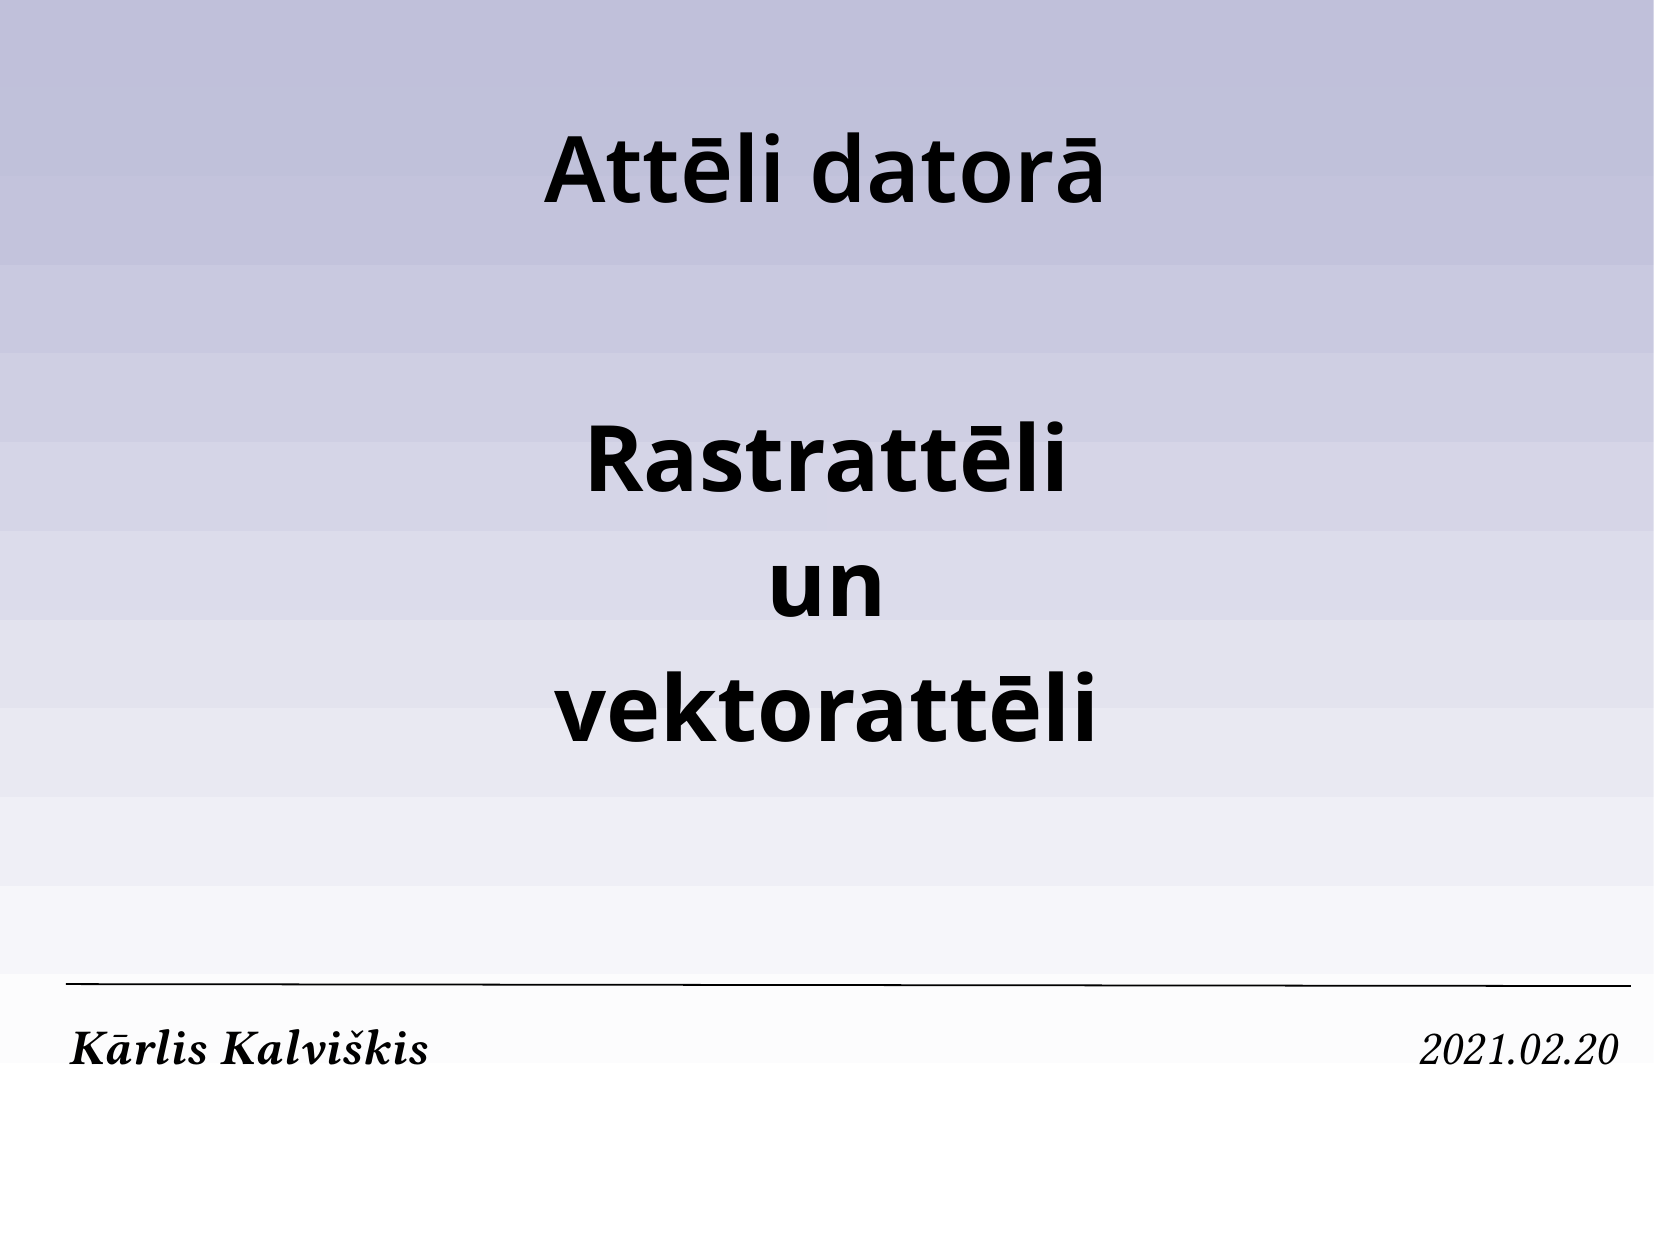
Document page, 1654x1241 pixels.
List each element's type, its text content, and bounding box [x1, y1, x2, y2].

text_box 2021.02.20 [1417, 1019, 1618, 1077]
picture [0, 0, 1654, 1241]
text_box Kārlis Kalviškis [68, 1019, 428, 1077]
title Rastrattēli un vektorattēli [177, 314, 1477, 849]
